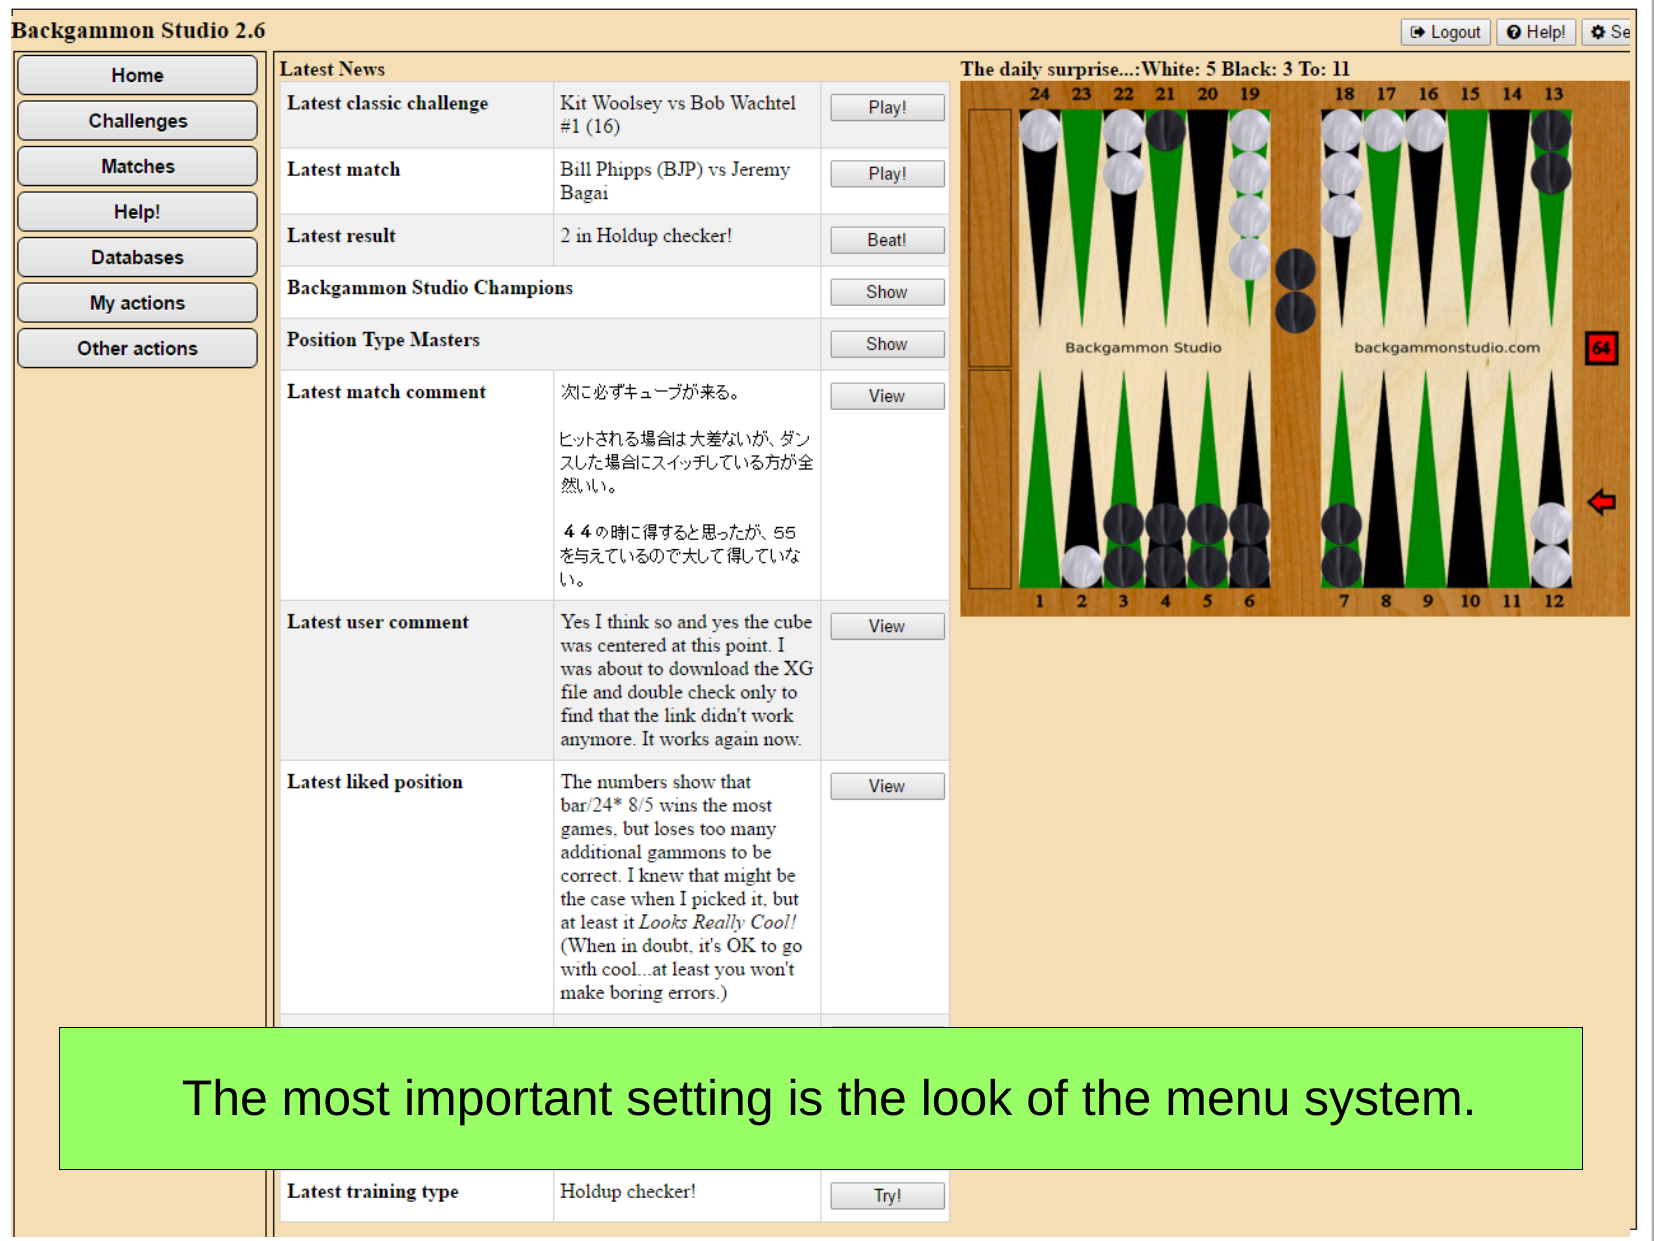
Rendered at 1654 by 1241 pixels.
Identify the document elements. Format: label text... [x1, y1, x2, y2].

picture [0, 0, 1654, 1241]
text_box The most important setting is the look of the menu system. [59, 1027, 1583, 1170]
